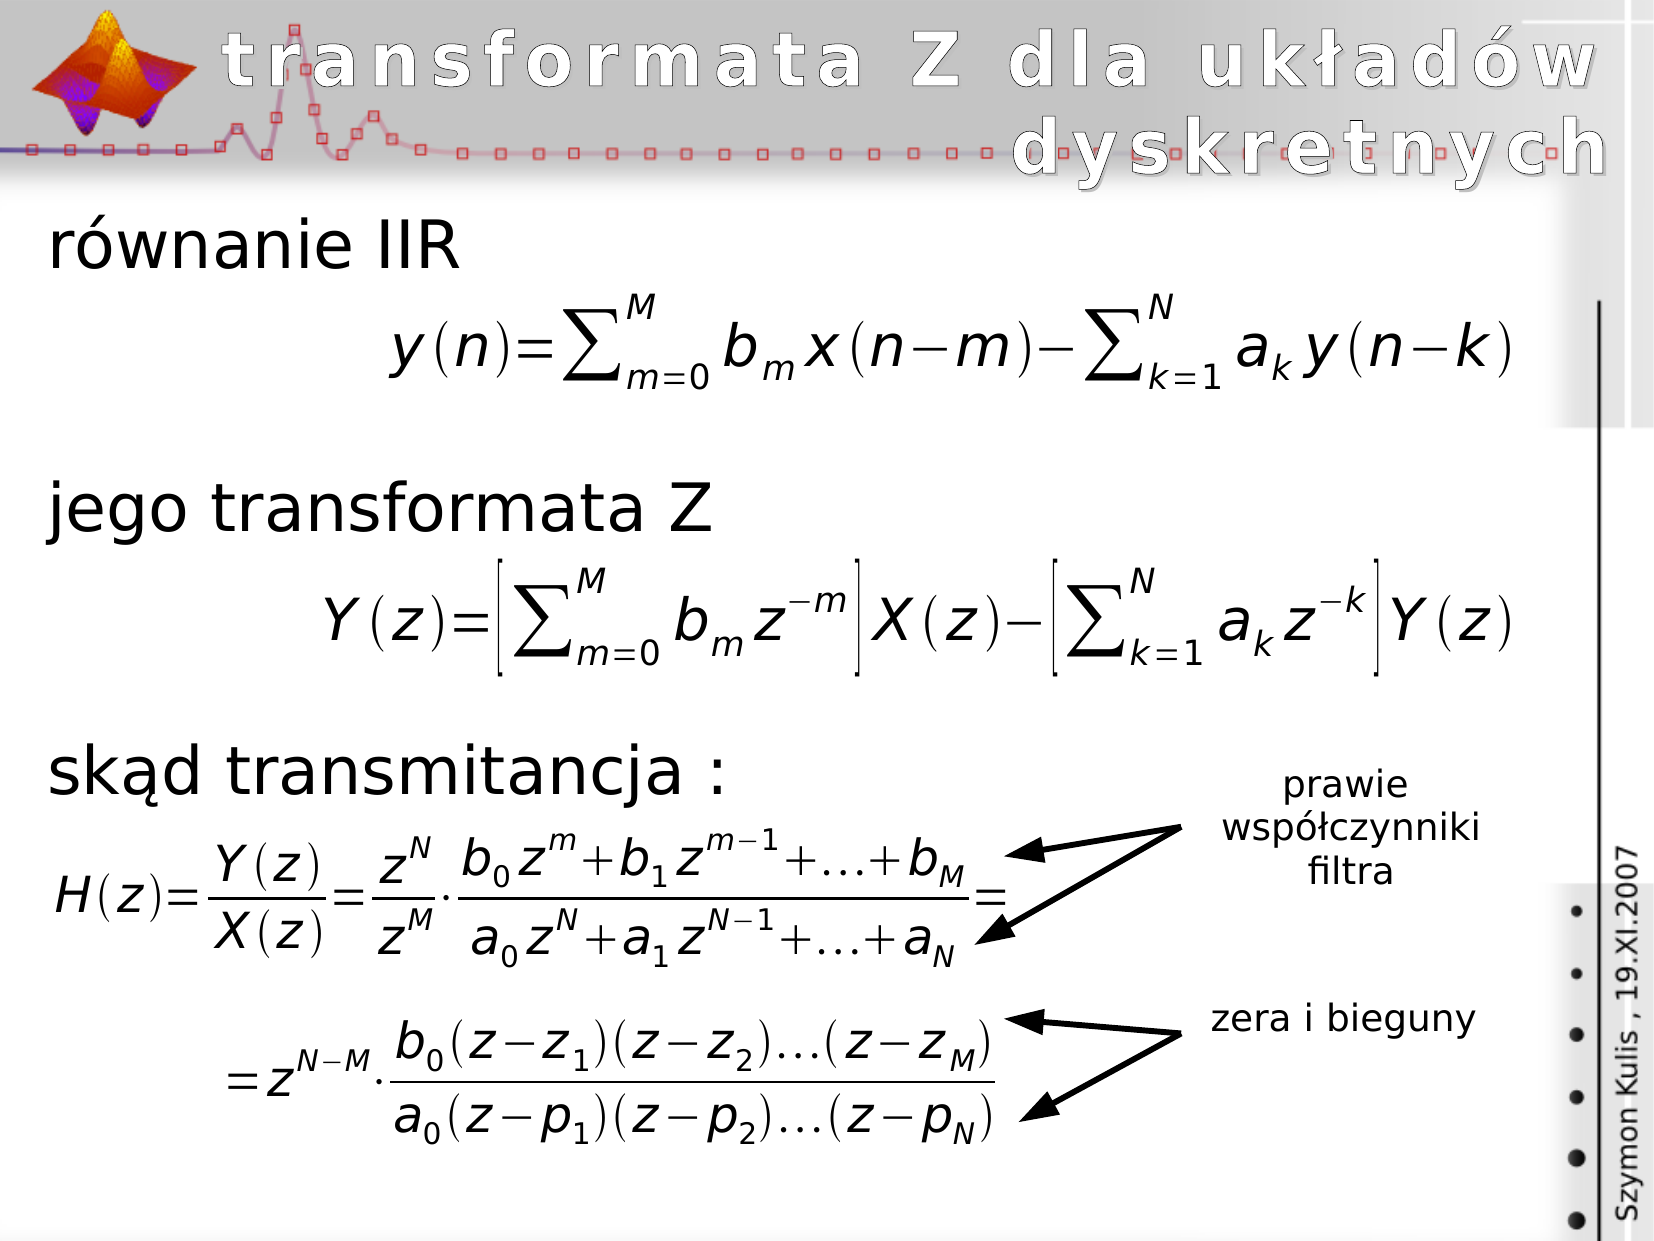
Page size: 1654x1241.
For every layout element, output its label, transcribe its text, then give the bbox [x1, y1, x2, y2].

chart [215, 1012, 1004, 1152]
chart [315, 556, 1521, 680]
picture [0, 0, 1654, 1241]
title transformata Z dla układów dyskretnych [59, 16, 1610, 191]
list równanie IIR jego transformata Z skąd transmitancja : [29, 206, 1518, 1011]
chart [46, 822, 1019, 975]
text_box prawie współczynniki filtra [1206, 755, 1492, 901]
text_box zera i bieguny [1195, 989, 1487, 1048]
